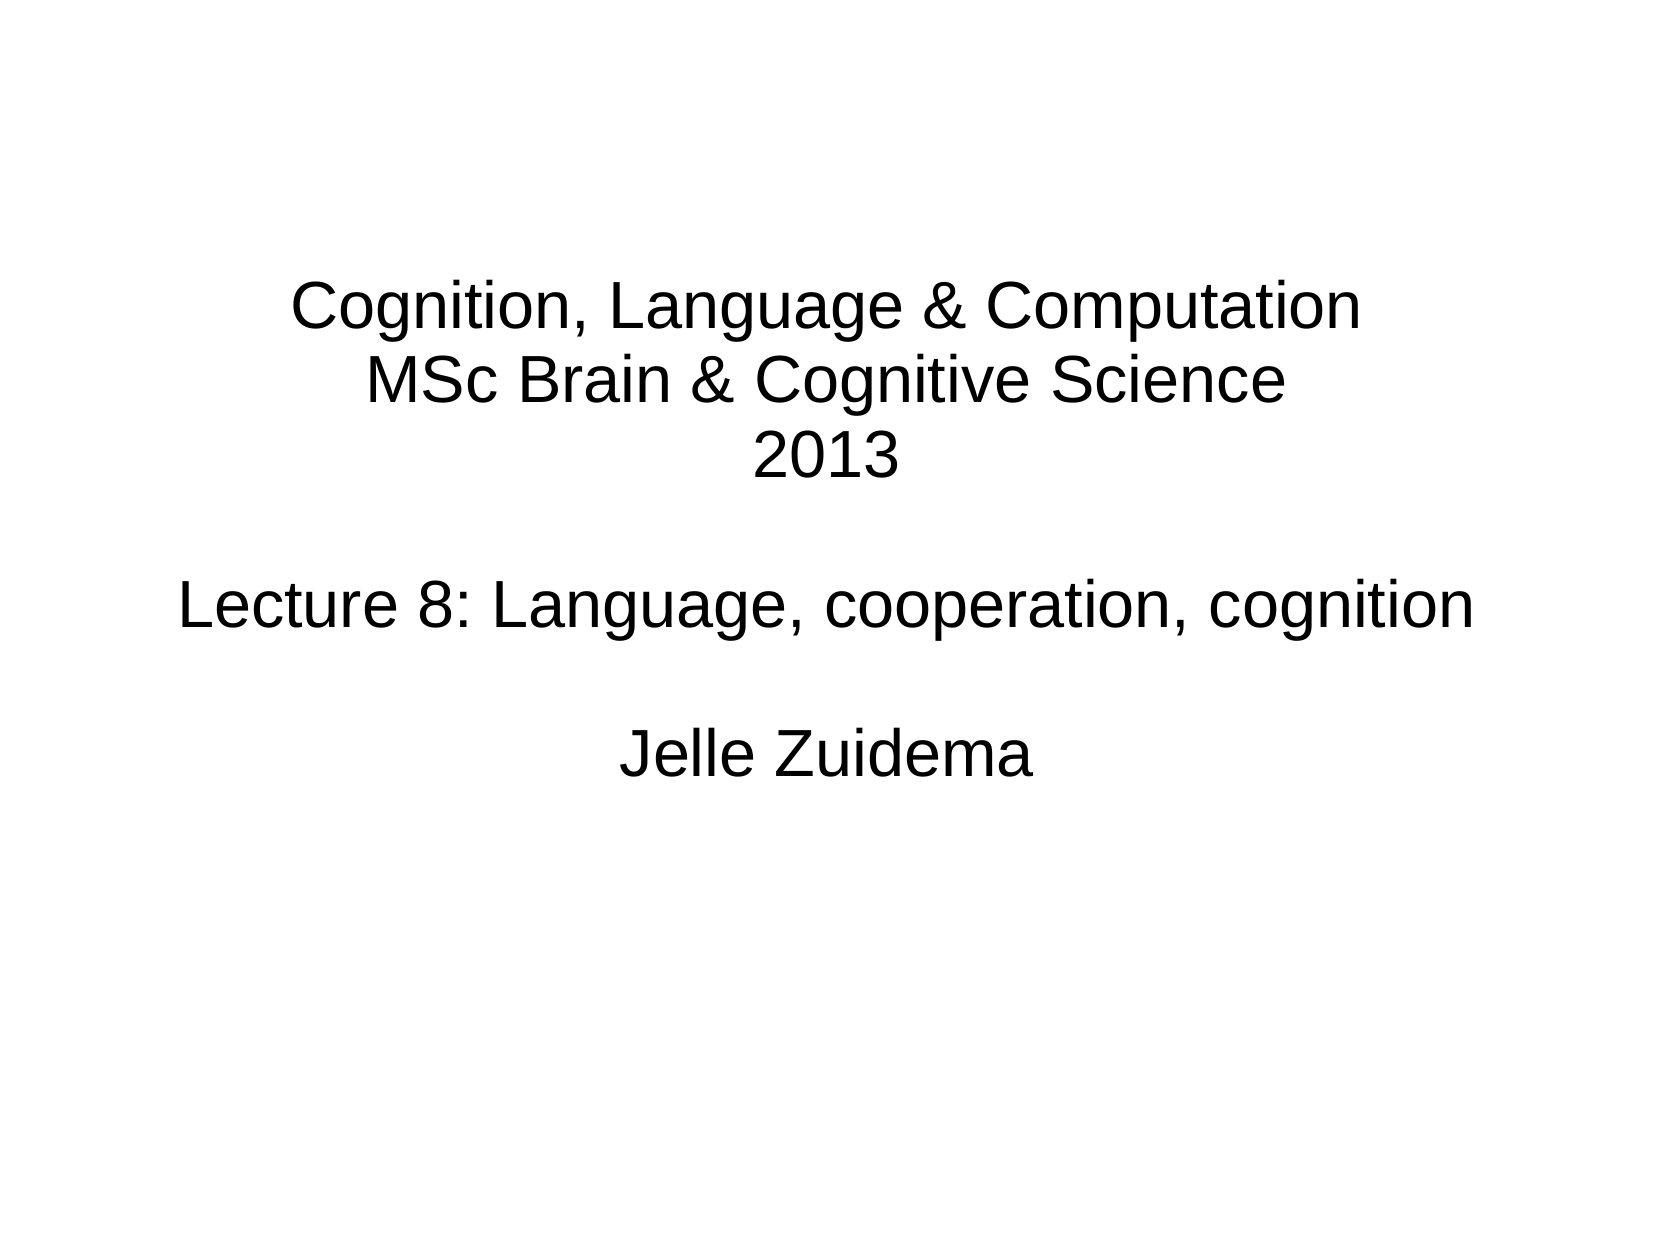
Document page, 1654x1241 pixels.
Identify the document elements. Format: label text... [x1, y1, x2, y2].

subtitle Cognition, Language & Computation MSc Brain & Cognitive Science 2013 Lecture 8: Language, cooperation, cognition Jelle Zuidema [82, 56, 1571, 1002]
